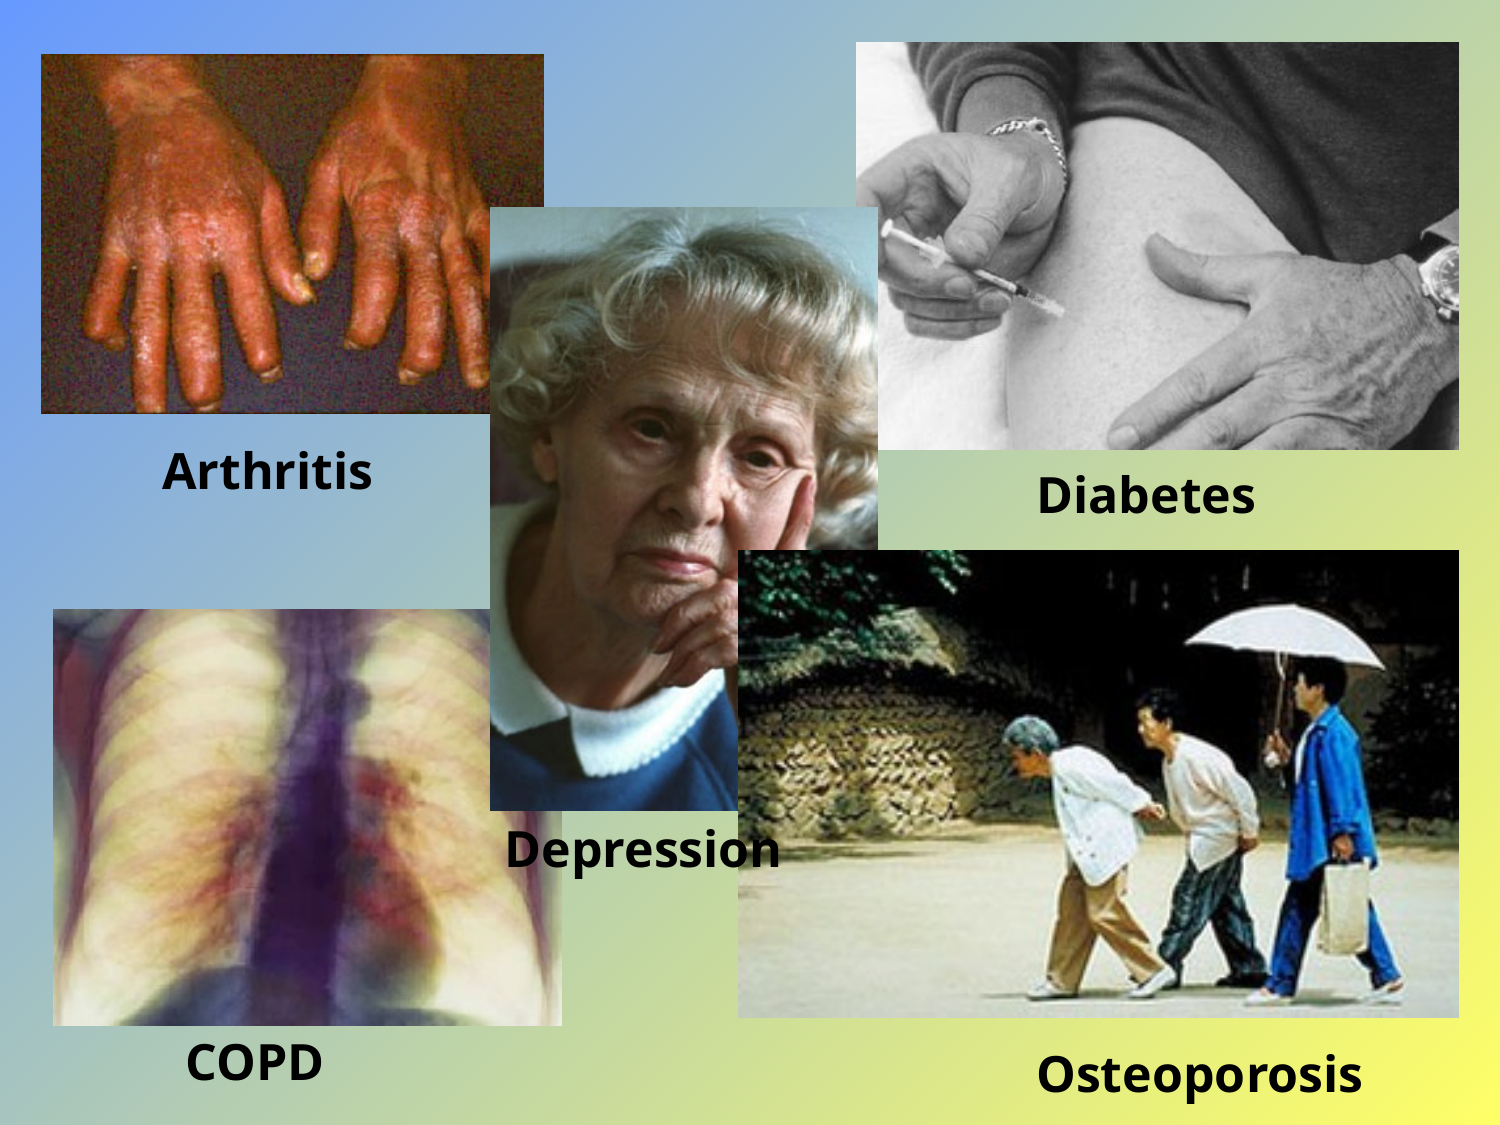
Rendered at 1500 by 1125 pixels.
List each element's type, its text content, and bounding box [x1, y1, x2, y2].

text_box Depression [490, 810, 809, 886]
text_box Arthritis [147, 432, 396, 593]
text_box COPD [171, 1023, 372, 1098]
picture [41, 42, 1459, 1026]
text_box Diabetes [1021, 456, 1447, 617]
text_box Osteoporosis [1021, 1034, 1447, 1125]
